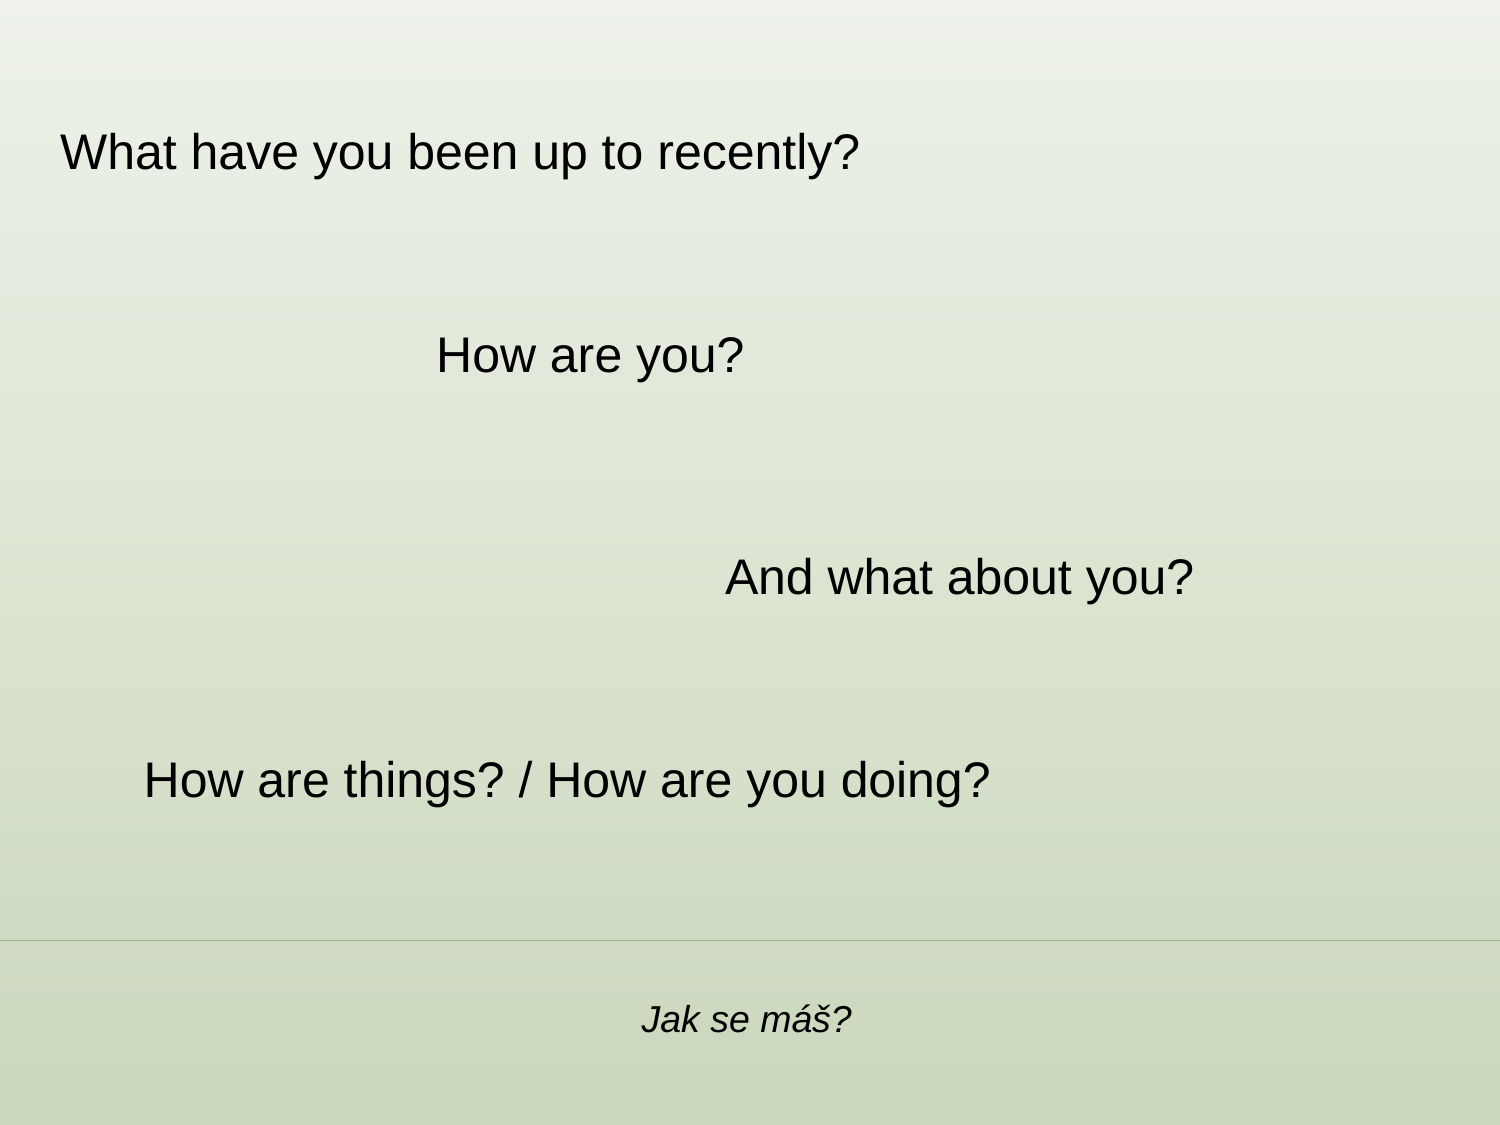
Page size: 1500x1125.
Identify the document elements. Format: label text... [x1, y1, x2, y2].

text_box What have you been up to recently? [45, 111, 876, 188]
text_box And what about you? [710, 537, 1210, 613]
text_box Jak se máš? [626, 987, 867, 1049]
text_box How are things? / How are you doing? [128, 739, 1006, 816]
text_box How are you? [421, 314, 760, 390]
